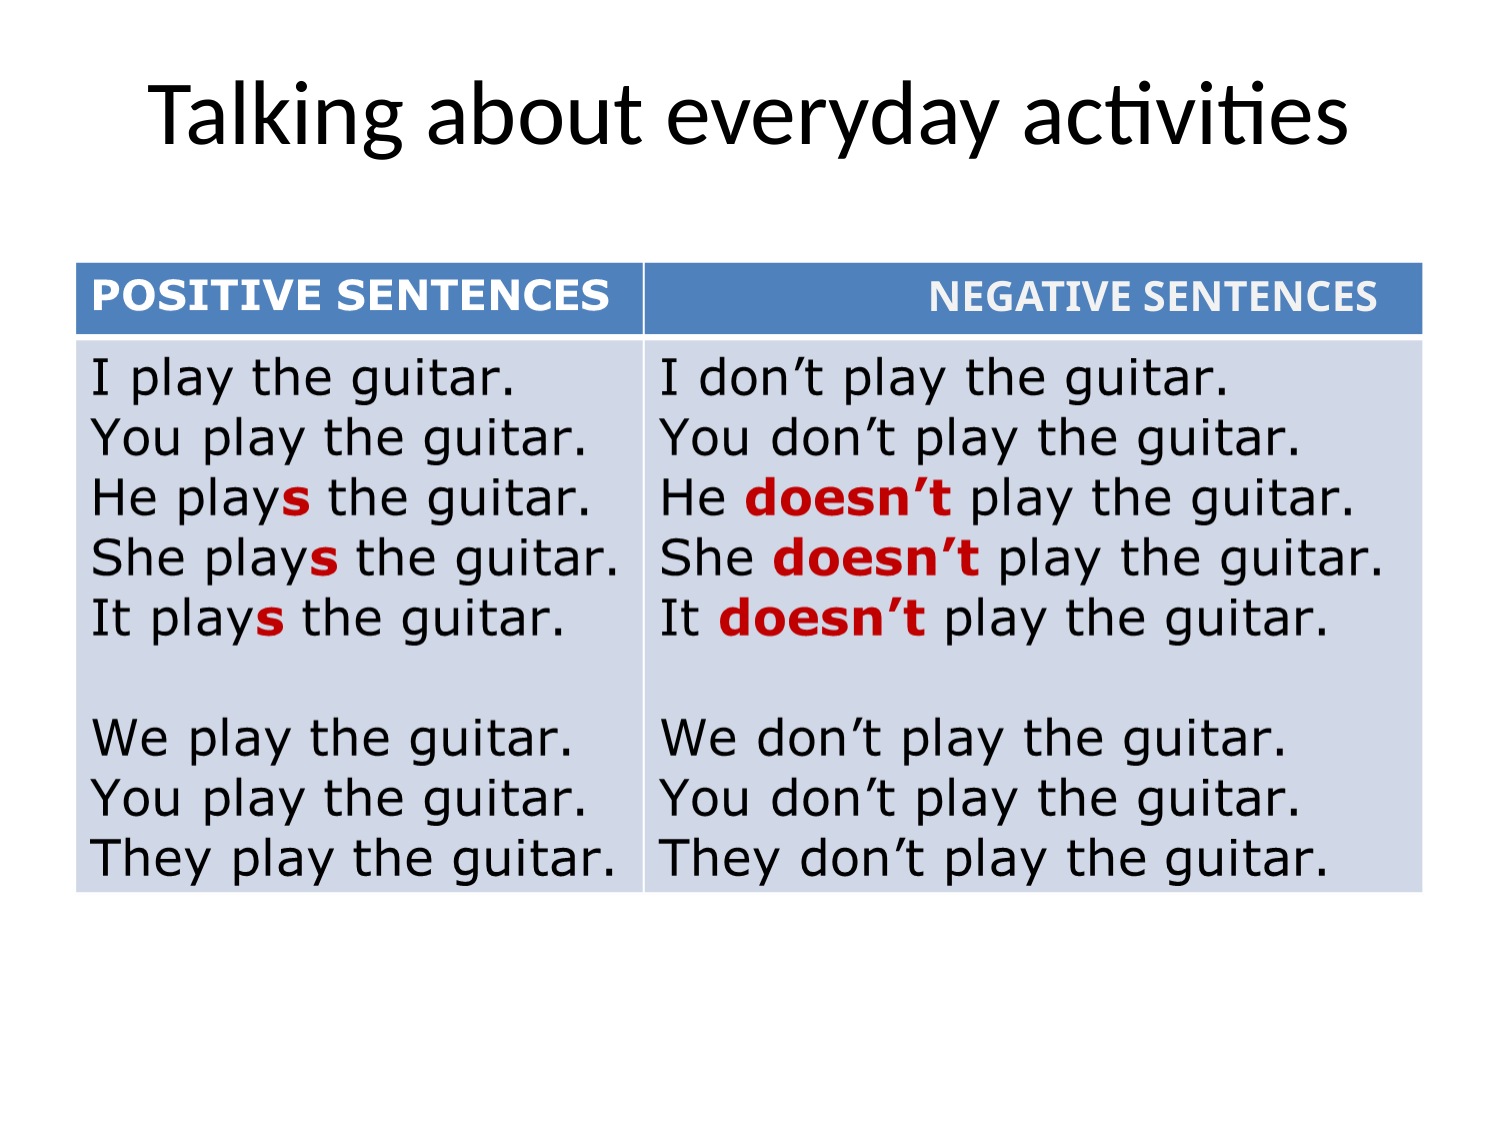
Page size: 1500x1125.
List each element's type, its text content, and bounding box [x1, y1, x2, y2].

list NEGATIVE SENTENCES [762, 262, 1426, 1005]
title Talking about everyday activities [75, 45, 1426, 138]
picture [75, 258, 1424, 917]
